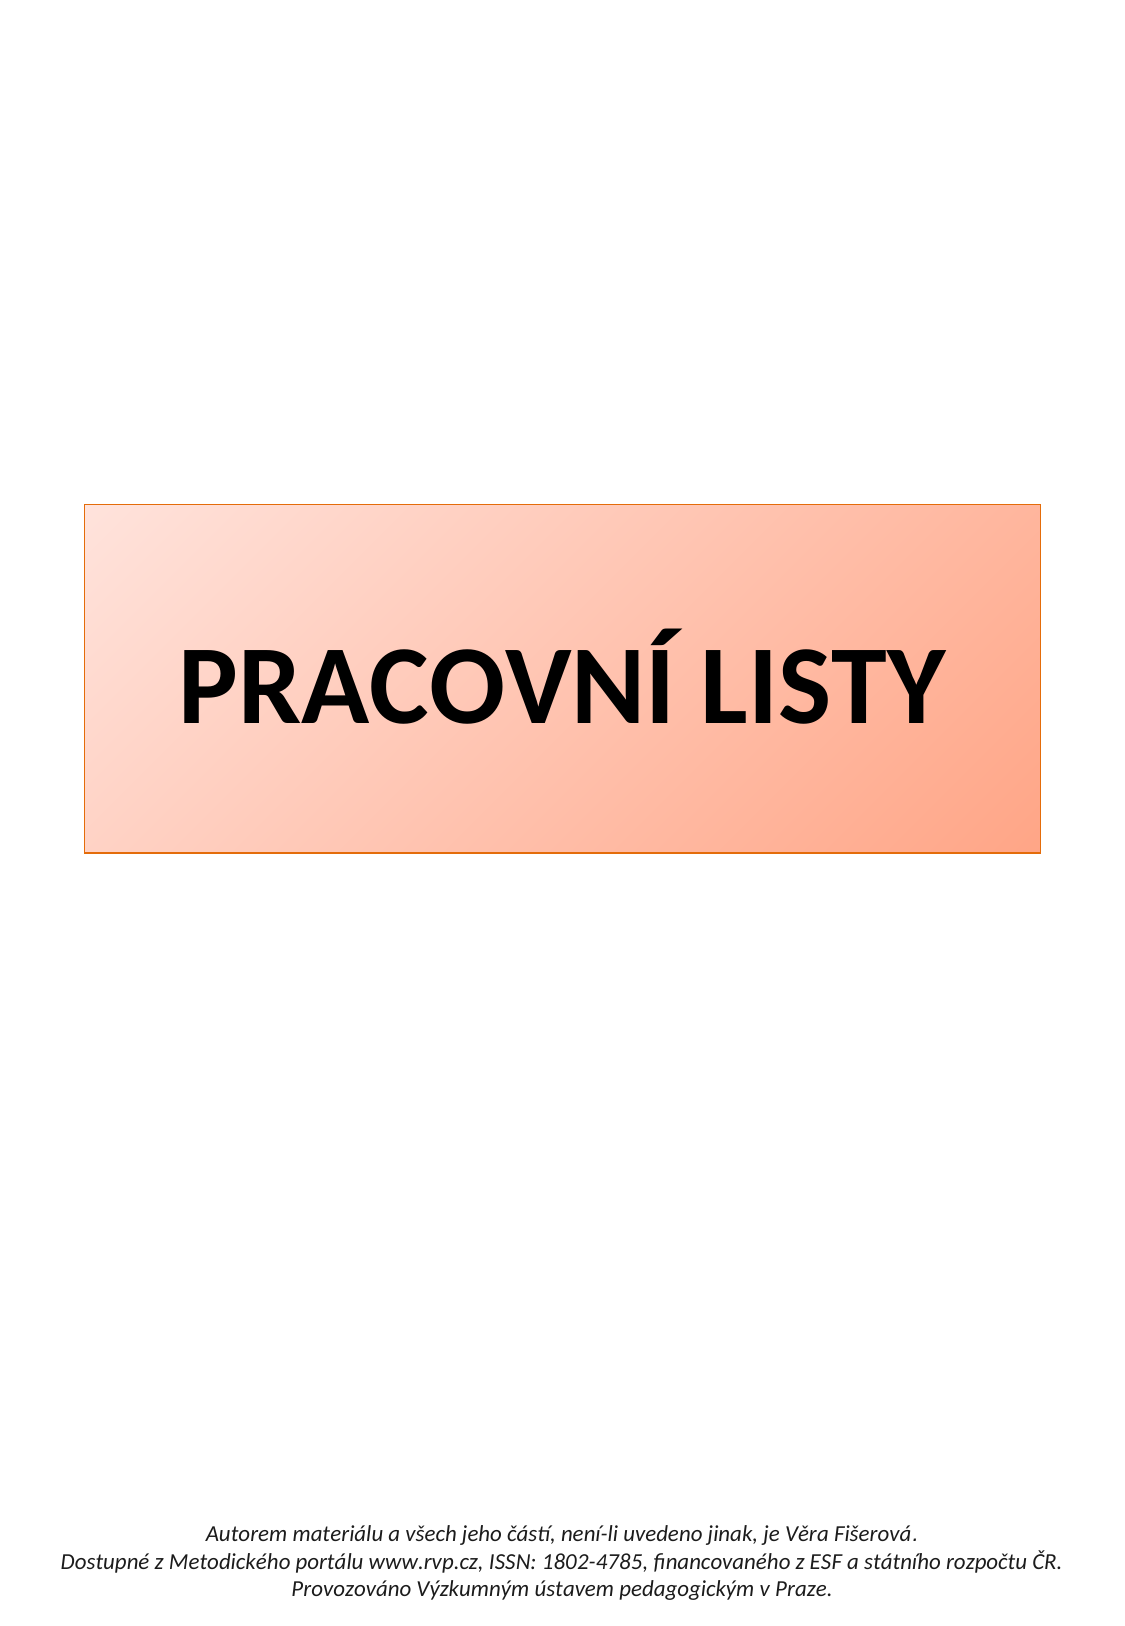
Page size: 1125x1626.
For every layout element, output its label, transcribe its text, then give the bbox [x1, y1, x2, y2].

text_box Autorem materiálu a všech jeho částí, není-li uvedeno jinak, je Věra Fišerová. Dostupné z Metodického portálu www.rvp.cz, ISSN: 1802-4785, financovaného z ESF a státního rozpočtu ČR. Provozováno Výzkumným ústavem pedagogickým v Praze. [0, 1494, 1125, 1626]
title PRACOVNÍ LISTY [84, 504, 1041, 854]
